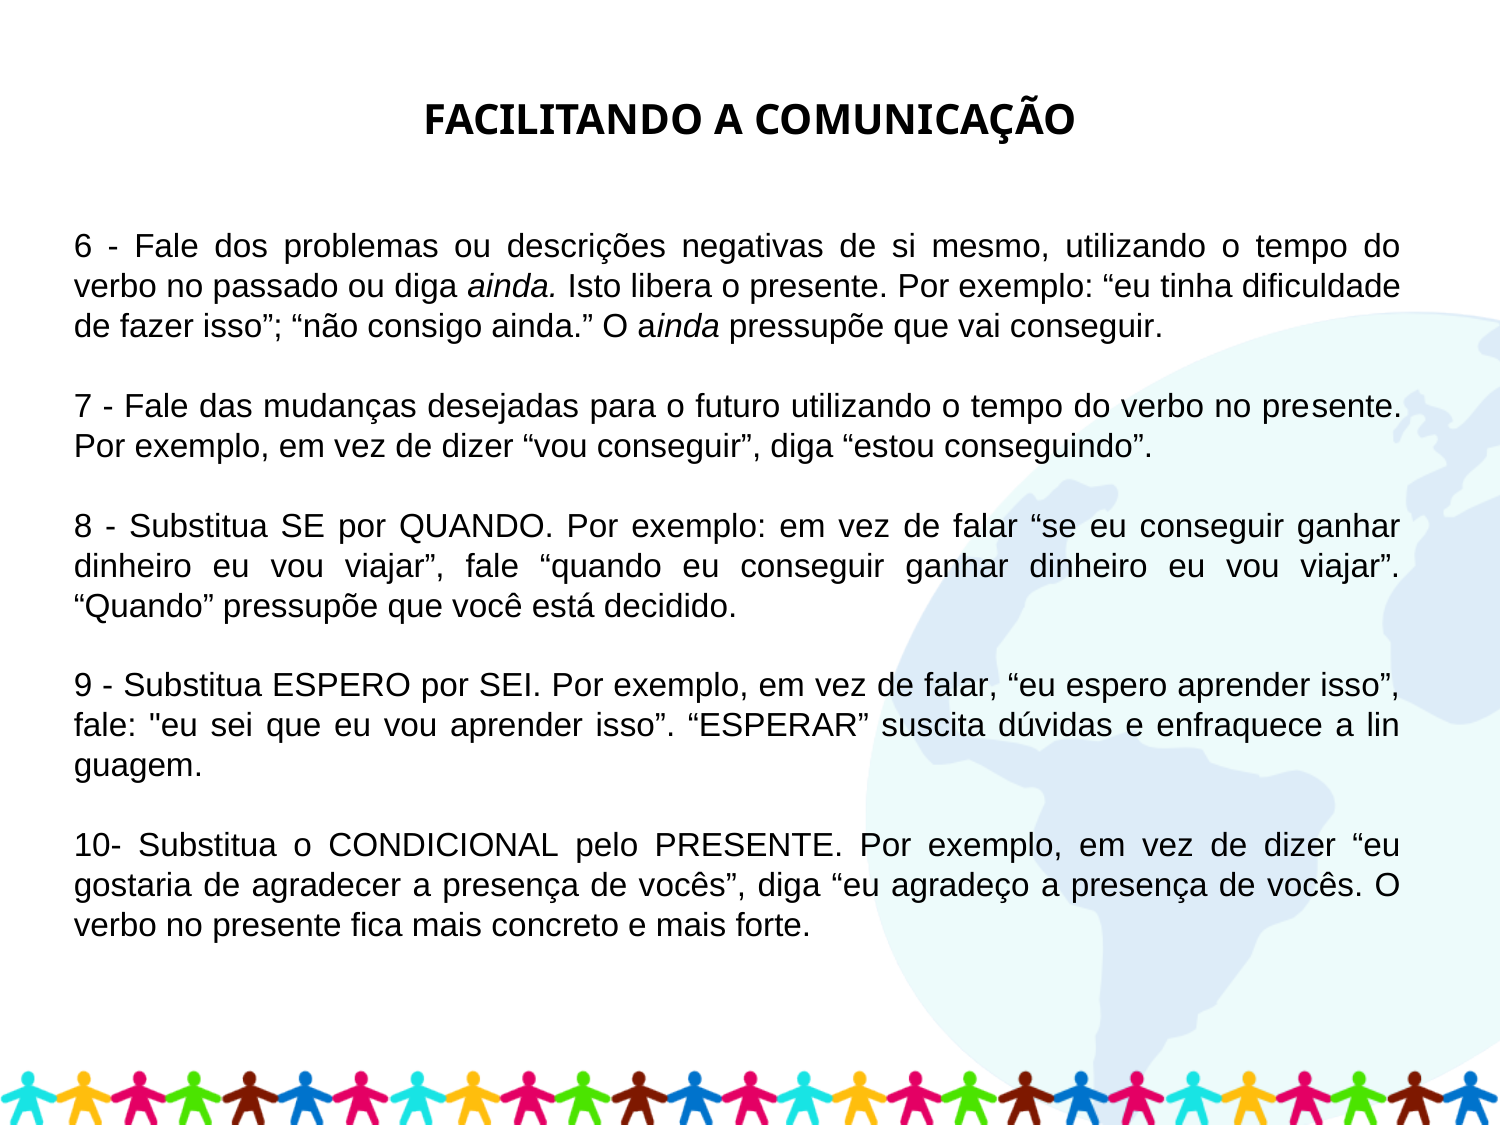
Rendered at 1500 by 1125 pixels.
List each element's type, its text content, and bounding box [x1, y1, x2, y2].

text_box 6 - Fale dos problemas ou descrições negativas de si mesmo, utilizando o tempo do verbo no passado ou diga ainda. Isto libera o presente. Por exemplo: “eu tinha dificuldade de fazer isso”; “não consigo ainda.” O ainda pressupõe que vai conseguir. 7 - Fale das mudanças desejadas para o futuro utilizando o tempo do verbo no pre­sente. Por exemplo, em vez de dizer “vou conseguir”, diga “estou conseguindo”. 8 - Substitua SE por QUANDO. Por exemplo: em vez de falar “se eu conseguir ganhar dinheiro eu vou viajar”, fale “quando eu conseguir ganhar dinheiro eu vou viajar”. “Quando” pressupõe que você está decidido. 9 - Substitua ESPERO por SEI. Por exemplo, em vez de falar, “eu espero aprender isso”, fale: "eu sei que eu vou aprender isso”. “ESPERAR” suscita dúvidas e enfraquece a lin­guagem. 10- Substitua o CONDICIONAL pelo PRESENTE. Por exemplo, em vez de dizer “eu gostaria de agradecer a presença de vocês”, diga “eu agradeço a presença de vocês. O verbo no presente fica mais concreto e mais forte. [59, 177, 1418, 991]
picture [0, 0, 1500, 1125]
title FACILITANDO A COMUNICAÇÃO [74, 81, 1425, 156]
